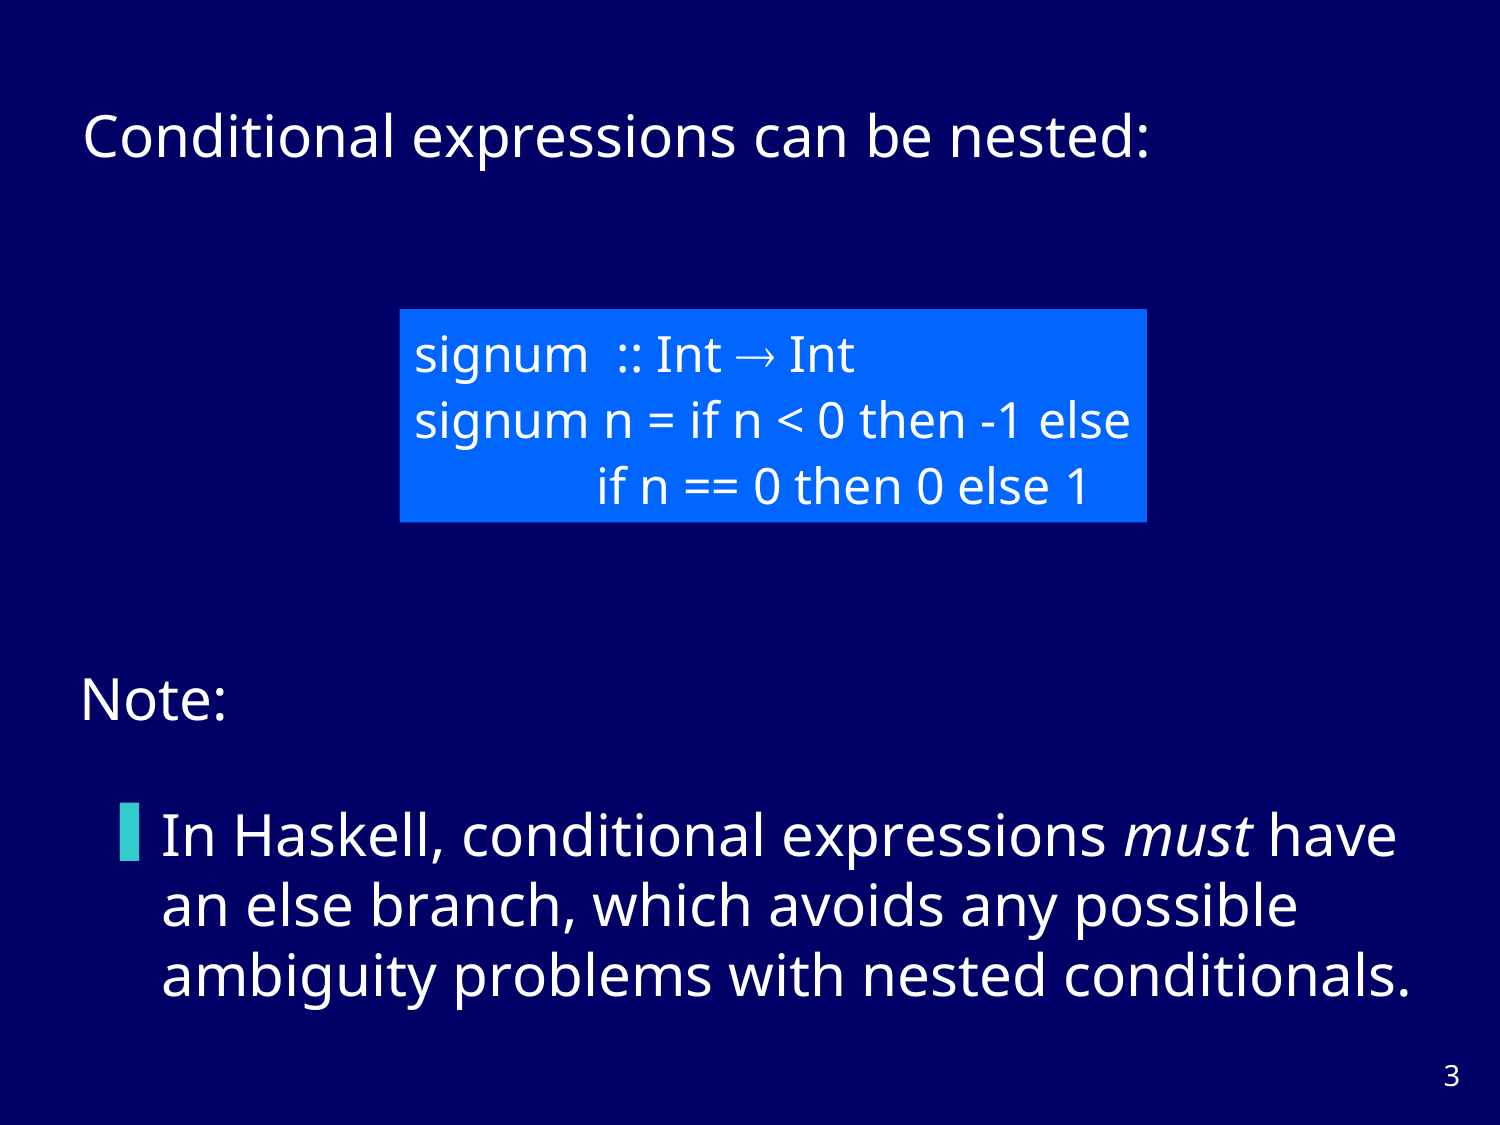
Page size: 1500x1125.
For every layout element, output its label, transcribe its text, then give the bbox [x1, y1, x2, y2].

text_box Note: [64, 654, 243, 741]
text_box In Haskell, conditional expressions must have an else branch, which avoids any possible ambiguity problems with nested conditionals. [90, 790, 1435, 1027]
text_box Conditional expressions can be nested: [67, 91, 1379, 178]
text_box signum :: Int  Int signum n = if n < 0 then -1 else if n == 0 then 0 else 1 [399, 309, 1147, 523]
text_box <number> [1374, 1049, 1476, 1101]
